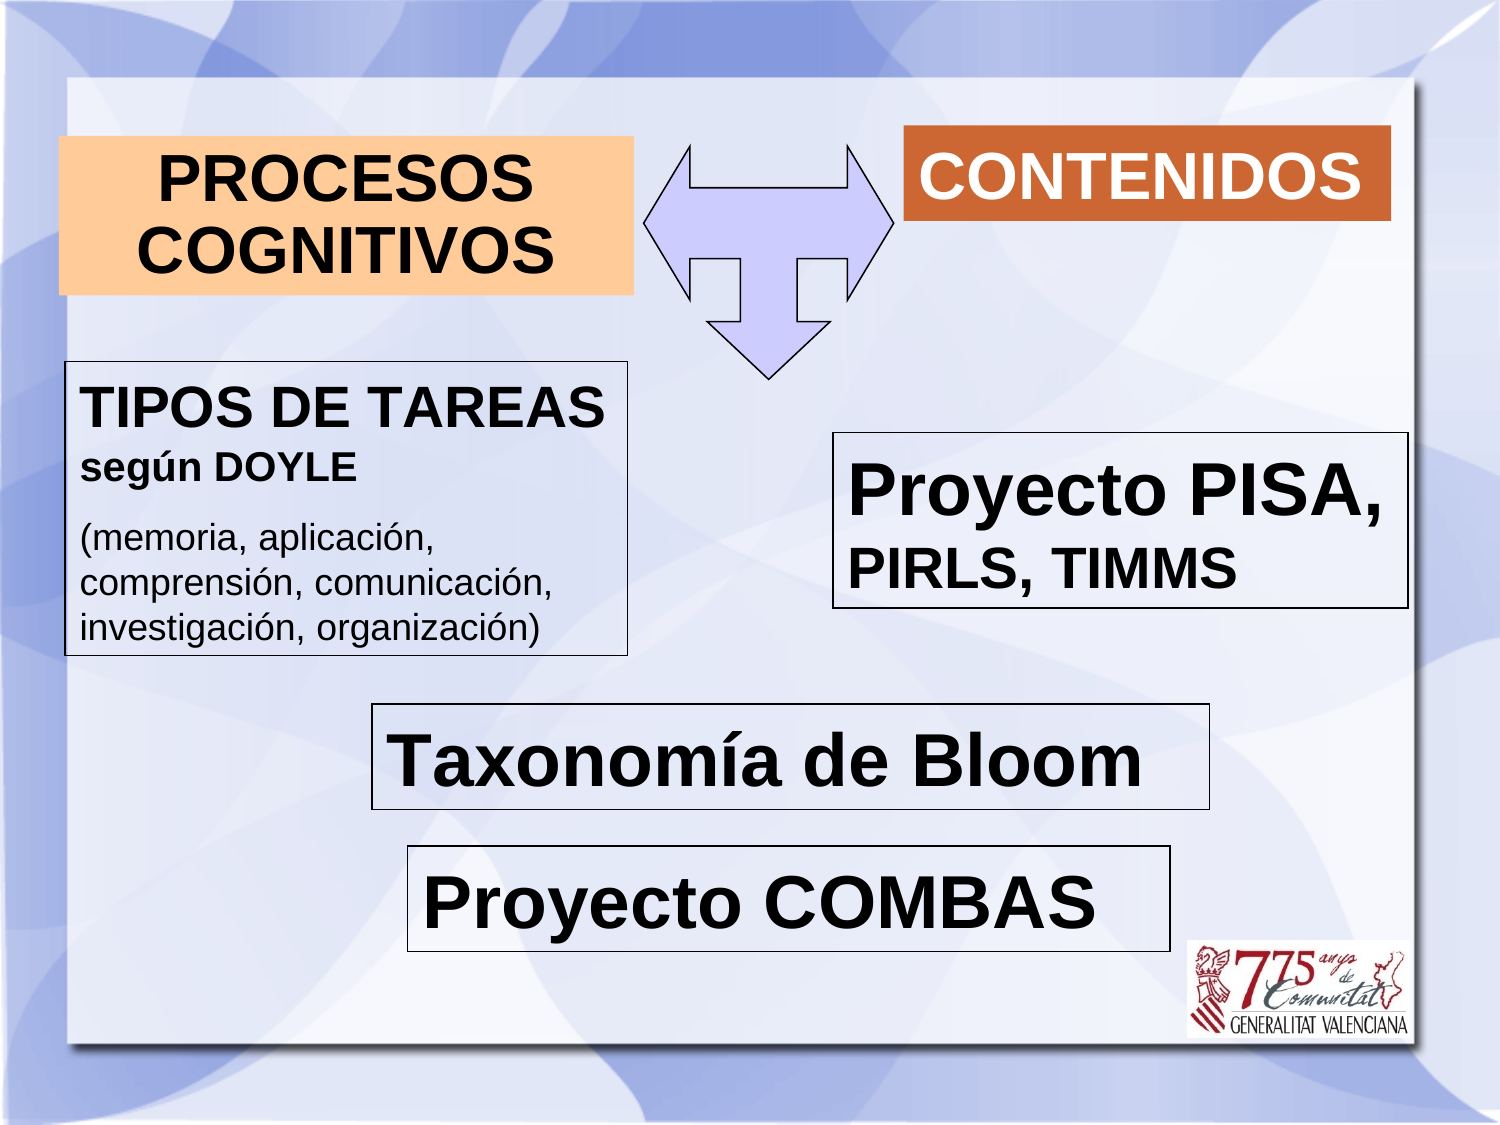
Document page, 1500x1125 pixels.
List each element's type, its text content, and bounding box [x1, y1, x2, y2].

picture [0, 0, 1500, 1125]
text_box TIPOS DE TAREAS según DOYLE (memoria, aplicación, comprensión, comunicación, investigación, organización) [64, 361, 628, 656]
text_box CONTENIDOS [903, 125, 1392, 221]
text_box Proyecto COMBAS [407, 846, 1171, 952]
text_box Taxonomía de Bloom [372, 704, 1210, 810]
text_box PROCESOS COGNITIVOS [58, 135, 635, 296]
text_box [643, 146, 894, 380]
text_box Proyecto PISA, PIRLS, TIMMS [832, 432, 1408, 609]
